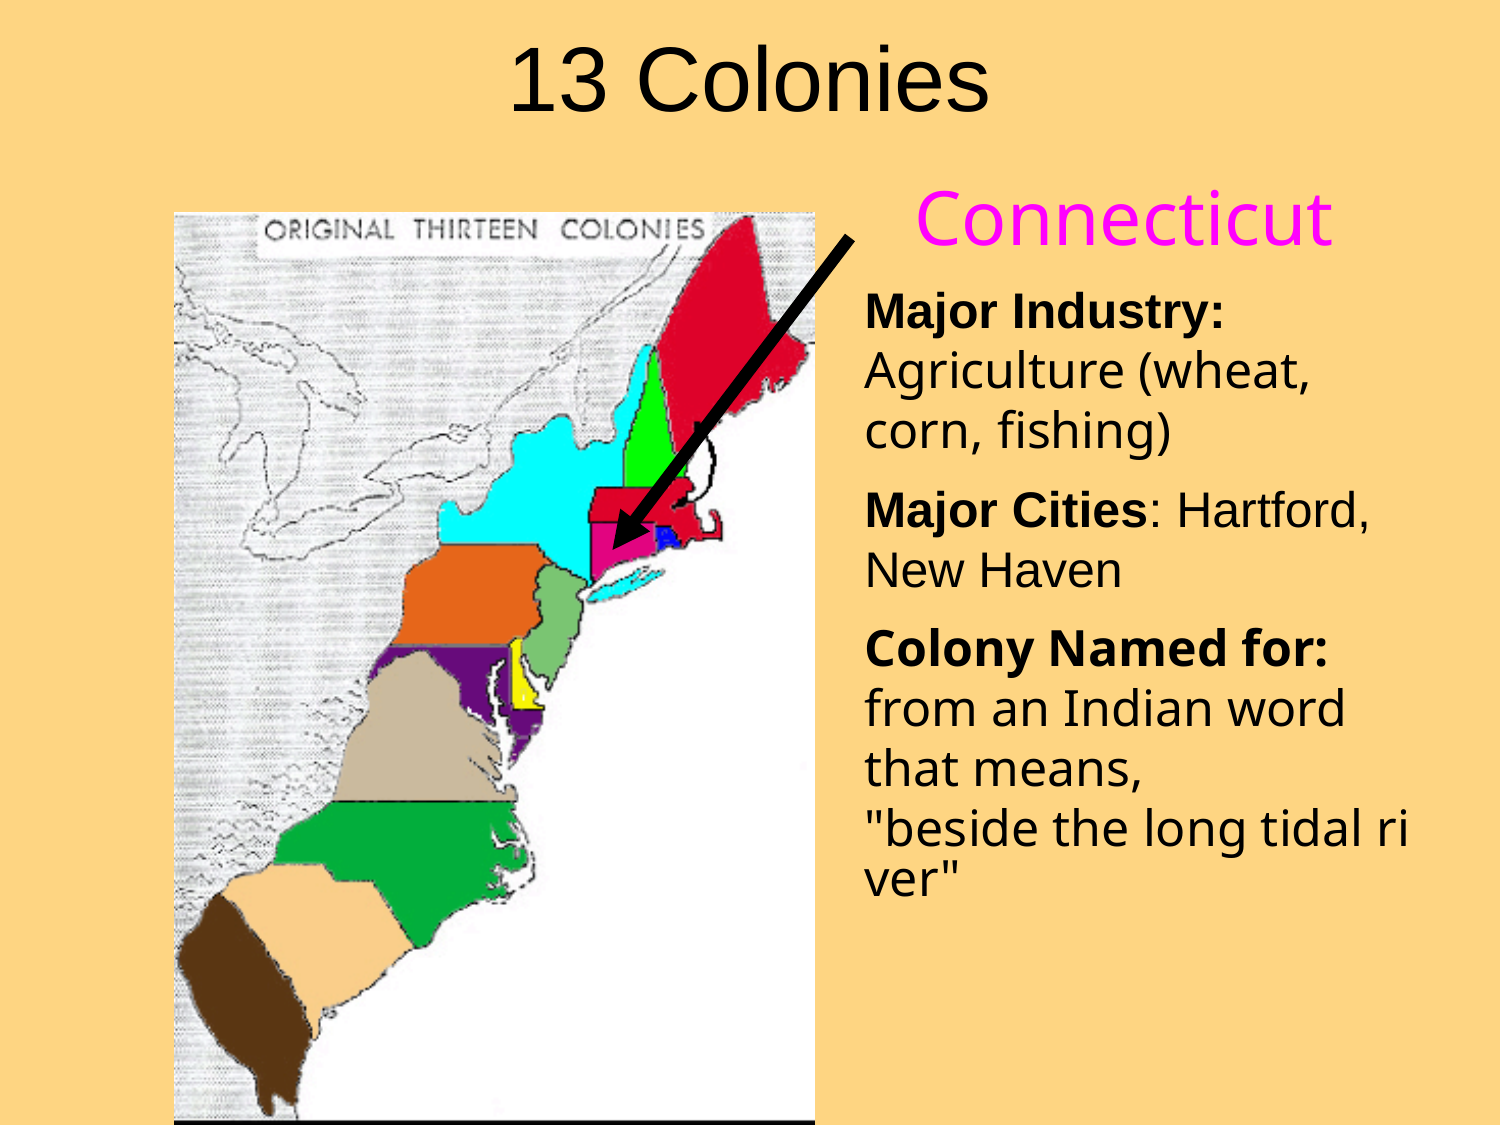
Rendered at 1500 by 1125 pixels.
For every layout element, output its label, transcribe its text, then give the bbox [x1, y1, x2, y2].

text_box Connecticut [874, 162, 1374, 269]
title 13 Colonies [75, 12, 1425, 200]
text_box Major Industry: Agriculture (wheat, corn, fishing) Major Cities: Hartford, New Haven Colony Named for: from an Indian word that means, "beside the long tidal river" [849, 162, 1438, 932]
picture [174, 212, 815, 1125]
